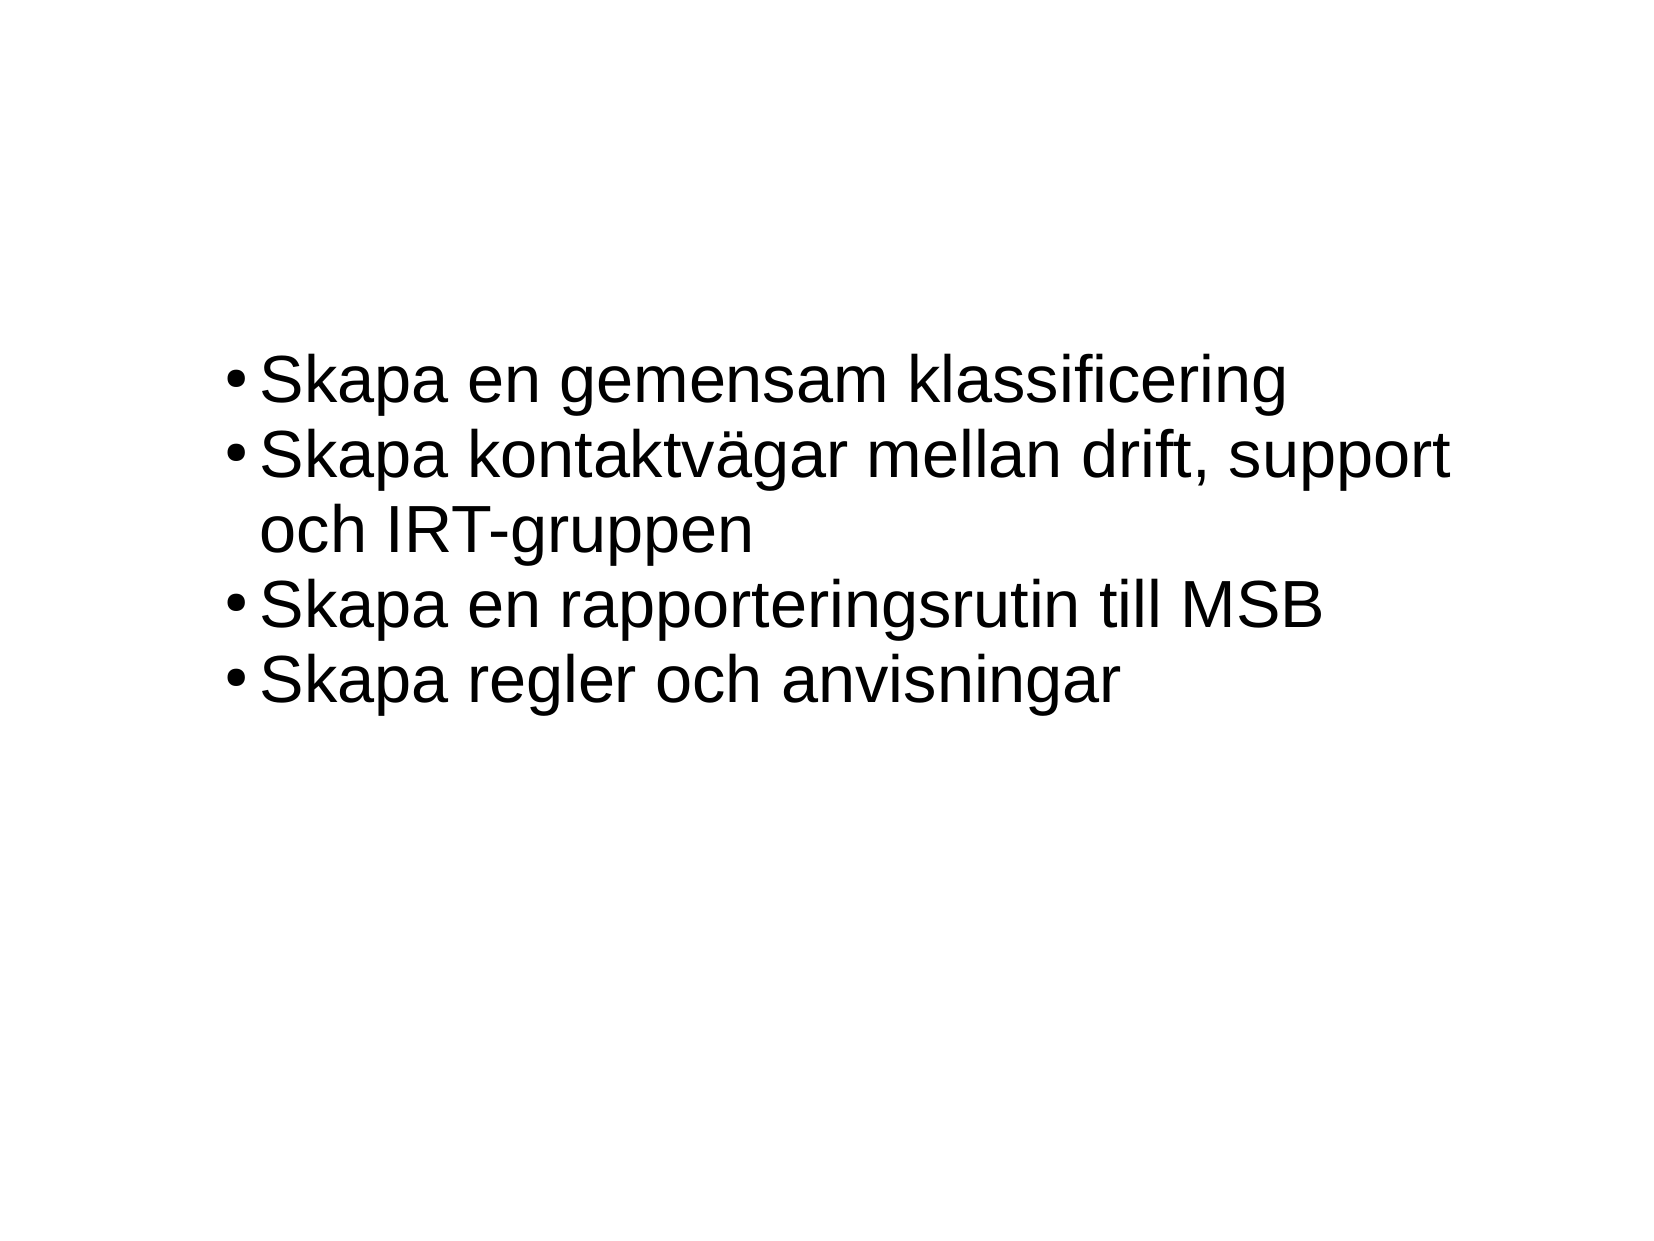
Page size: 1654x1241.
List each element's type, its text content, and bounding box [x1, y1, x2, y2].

subtitle Skapa en gemensam klassificering Skapa kontaktvägar mellan drift, support och IRT-gruppen Skapa en rapporteringsrutin till MSB Skapa regler och anvisningar [82, 49, 1571, 1010]
